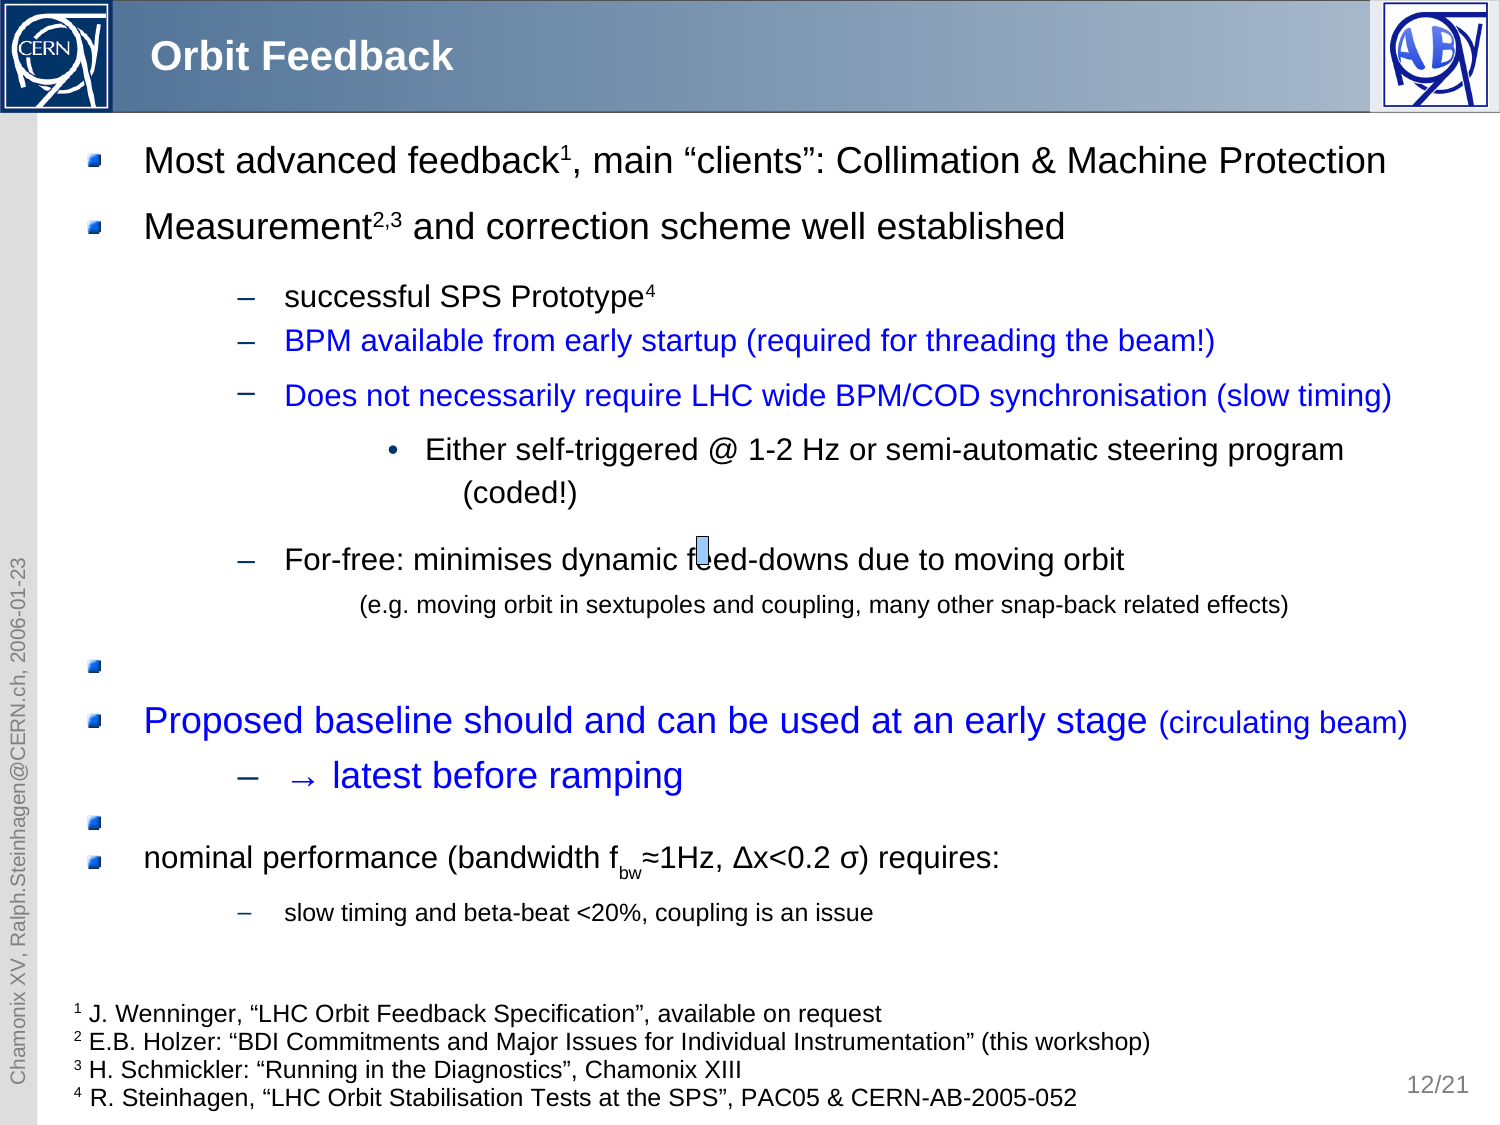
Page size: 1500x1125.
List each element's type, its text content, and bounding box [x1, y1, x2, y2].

picture [1382, 1, 1489, 108]
picture [0, 0, 113, 113]
list Most advanced feedback1, main “clients”: Collimation & Machine Protection Measurement2,3 and correction scheme well established successful SPS Prototype4 BPM available from early startup (required for threading the beam!) Does not necessarily require LHC wide BPM/COD synchronisation (slow timing) Either self-triggered @ 1-2 Hz or semi-automatic steering program (coded!) For-free: minimises dynamic feed-downs due to moving orbit (e.g. moving orbit in sextupoles and coupling, many other snap-back related effects) Proposed baseline should and can be used at an early stage (circulating beam) → latest before ramping nominal performance (bandwidth fbw≈1Hz, Δx<0.2 σ) requires: slow timing and beta-beat <20%, coupling is an issue [87, 137, 1438, 884]
chart [696, 536, 709, 565]
text_box 1 J. Wenninger, “LHC Orbit Feedback Specification”, available on request 2 E.B. Holzer: “BDI Commitments and Major Issues for Individual Instrumentation” (this workshop) 3 H. Schmickler: “Running in the Diagnostics”, Chamonix XIII 4 R. Steinhagen, “LHC Orbit Stabilisation Tests at the SPS”, PAC05 & CERN-AB-2005-052 [59, 992, 1388, 1119]
title Orbit Feedback [150, 0, 1201, 113]
